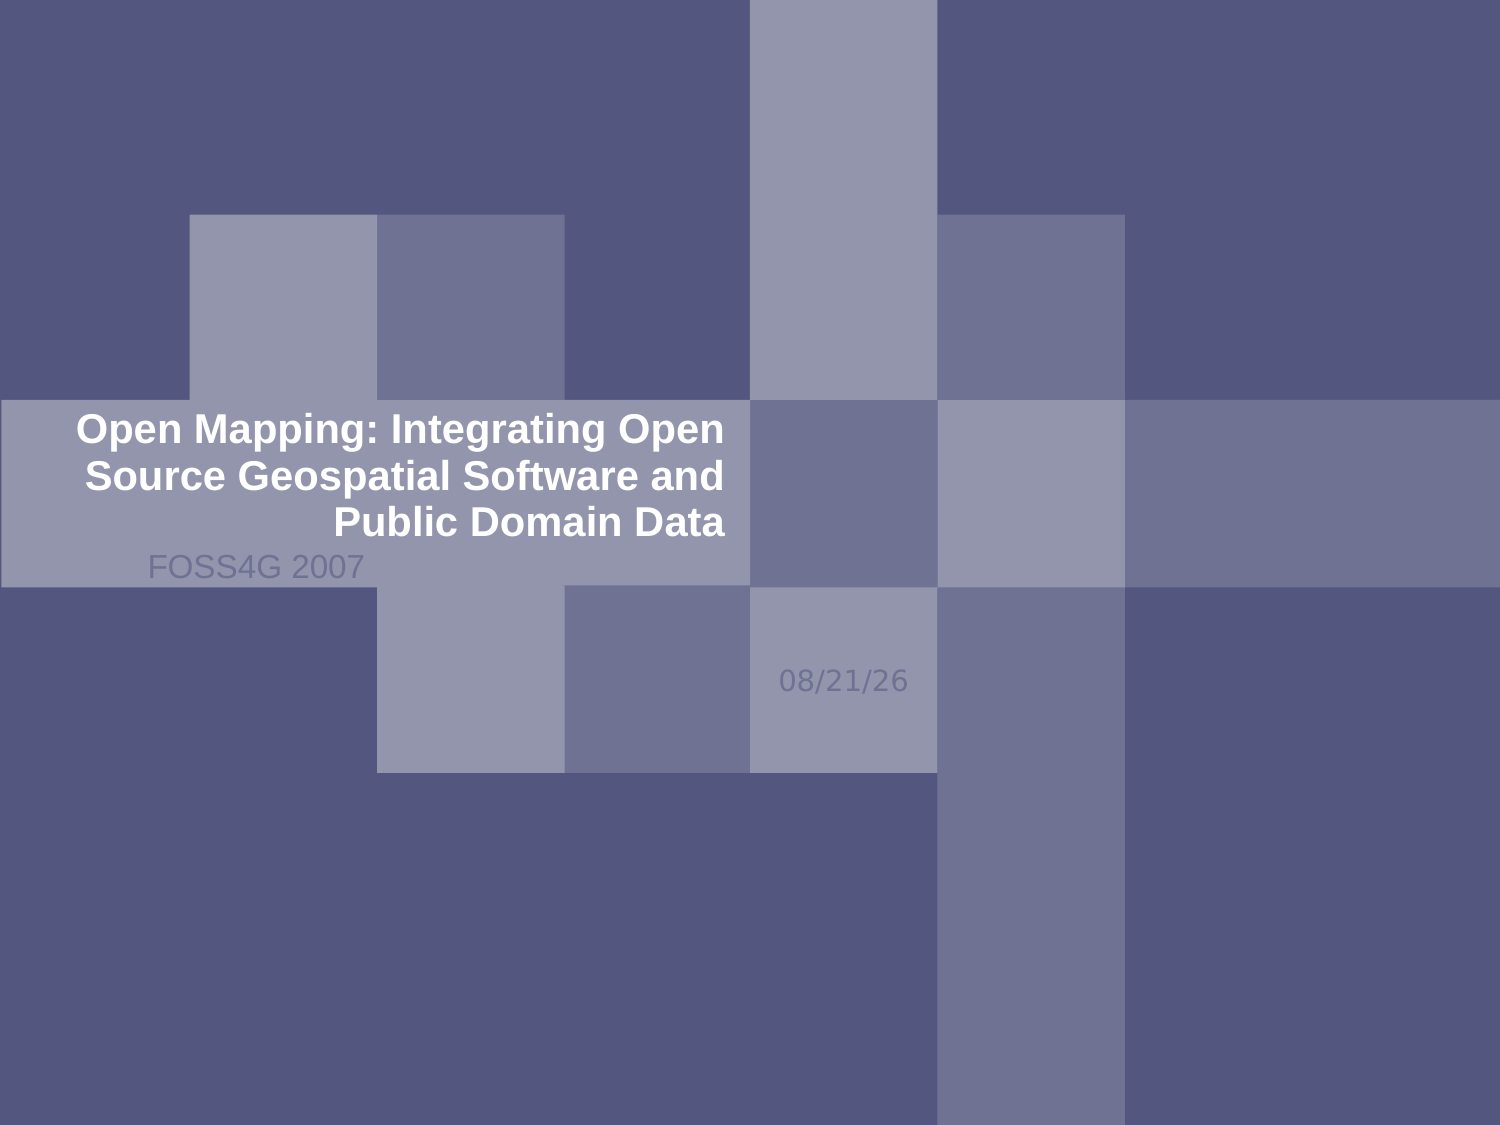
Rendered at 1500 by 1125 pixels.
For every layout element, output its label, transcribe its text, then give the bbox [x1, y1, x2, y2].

title Open Mapping: Integrating Open Source Geospatial Software and Public Domain Data [24, 383, 726, 568]
subtitle FOSS4G 2007 [72, 530, 773, 605]
